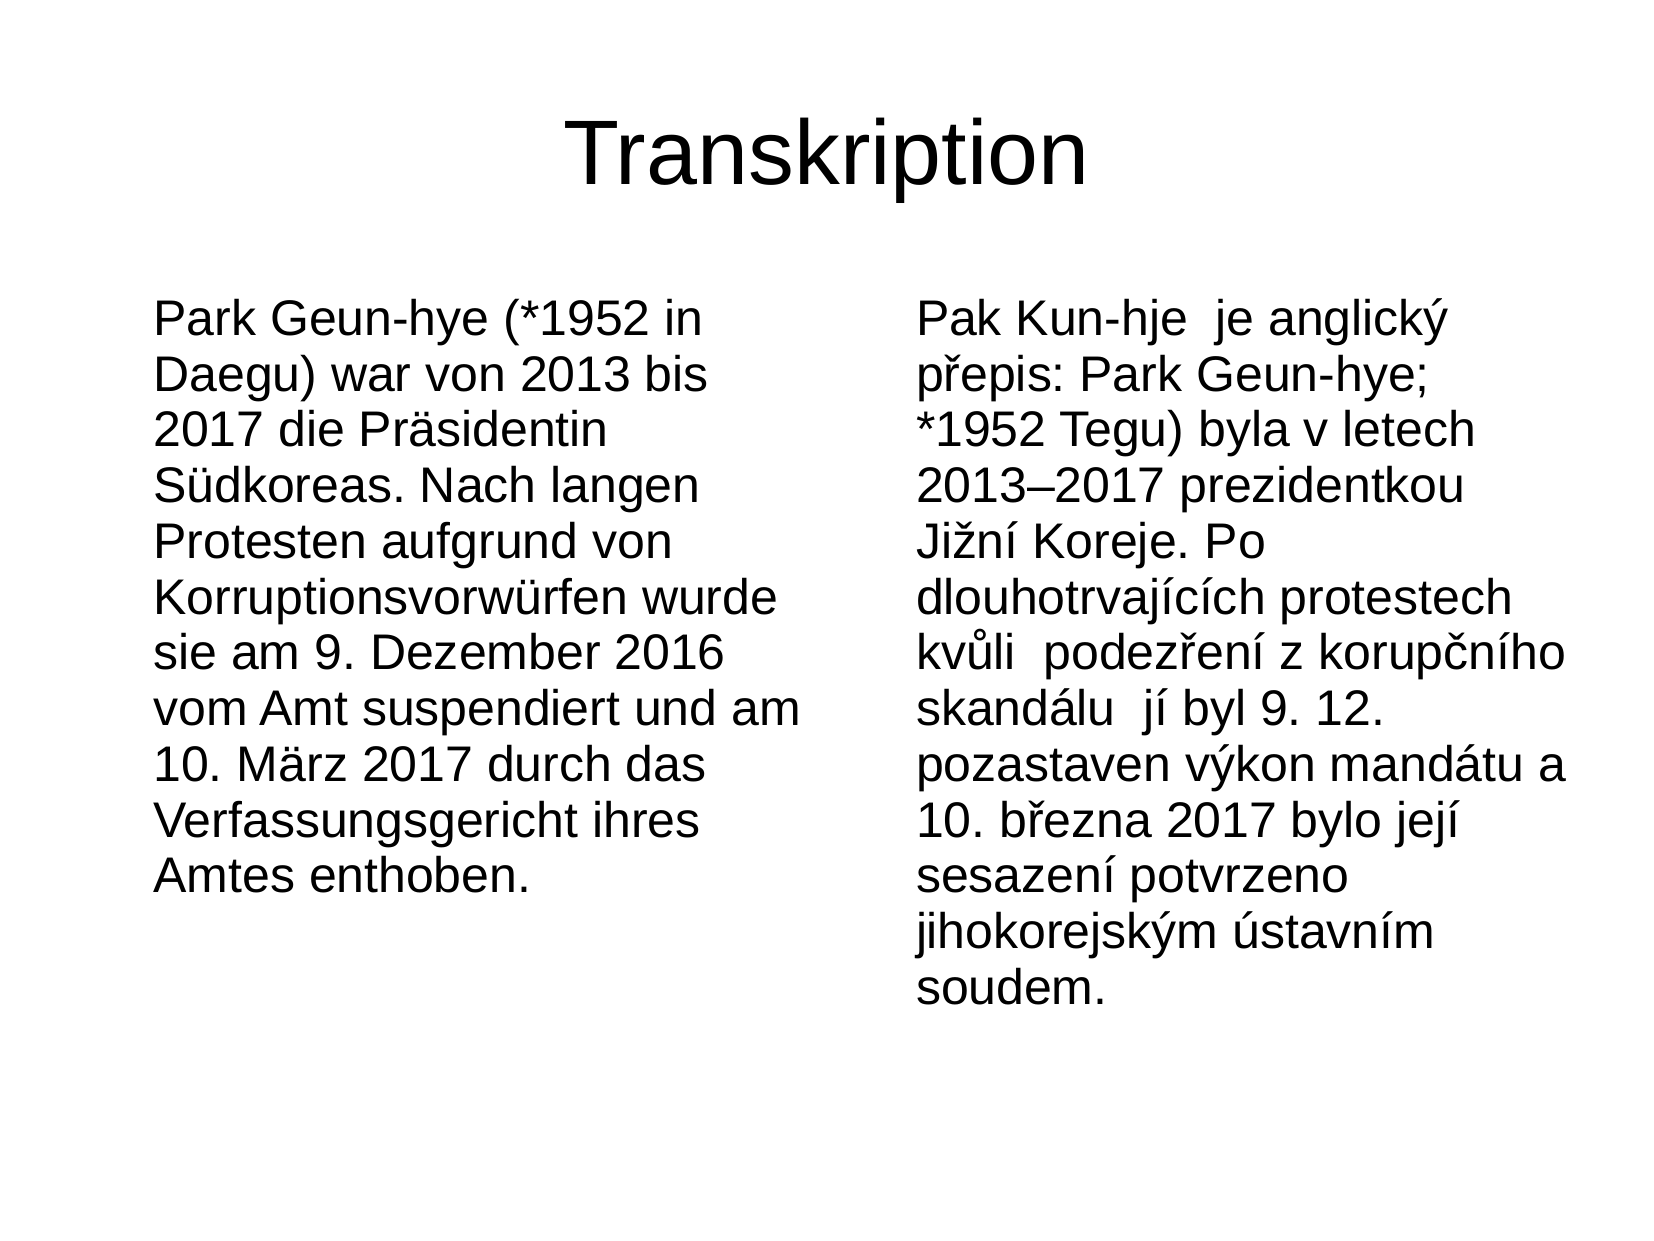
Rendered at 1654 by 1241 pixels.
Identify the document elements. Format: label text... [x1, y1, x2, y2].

title Transkription [82, 49, 1571, 257]
list Pak Kun-hje je anglický přepis: Park Geun-hye; *1952 Tegu) byla v letech 2013–2017 prezidentkou Jižní Koreje. Po dlouhotrvajících protestech kvůli podezření z korupčního skandálu jí byl 9. 12. pozastaven výkon mandátu a 10. března 2017 bylo její sesazení potvrzeno jihokorejským ústavním soudem. [845, 290, 1572, 1010]
list Park Geun-hye (*1952 in Daegu) war von 2013 bis 2017 die Präsidentin Südkoreas. Nach langen Protesten aufgrund von Korruptionsvorwürfen wurde sie am 9. Dezember 2016 vom Amt suspendiert und am 10. März 2017 durch das Verfassungsgericht ihres Amtes enthoben. [82, 290, 809, 1010]
